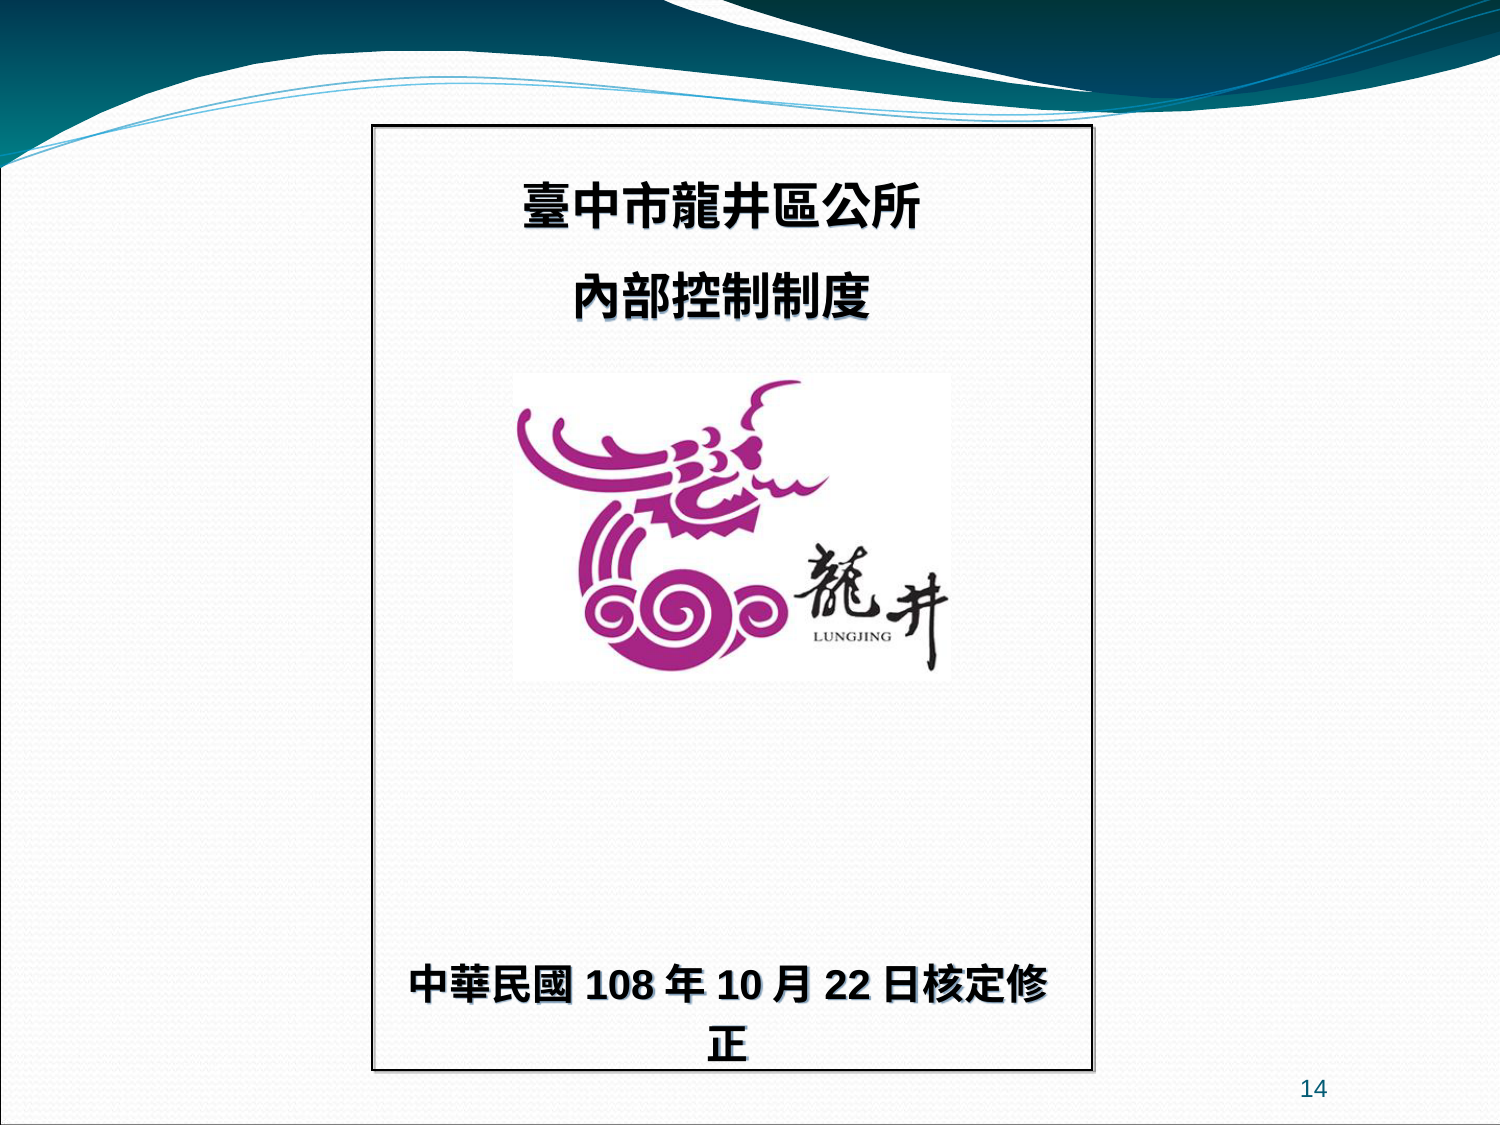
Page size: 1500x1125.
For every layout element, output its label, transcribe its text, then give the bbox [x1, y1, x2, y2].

text_box [1299, 1042, 1426, 1103]
text_box 中華民國108年10月22日核定修正 [384, 941, 1072, 1076]
text_box 臺中市龍井區公所 內部控制制度 [372, 149, 1070, 332]
picture [513, 373, 951, 681]
